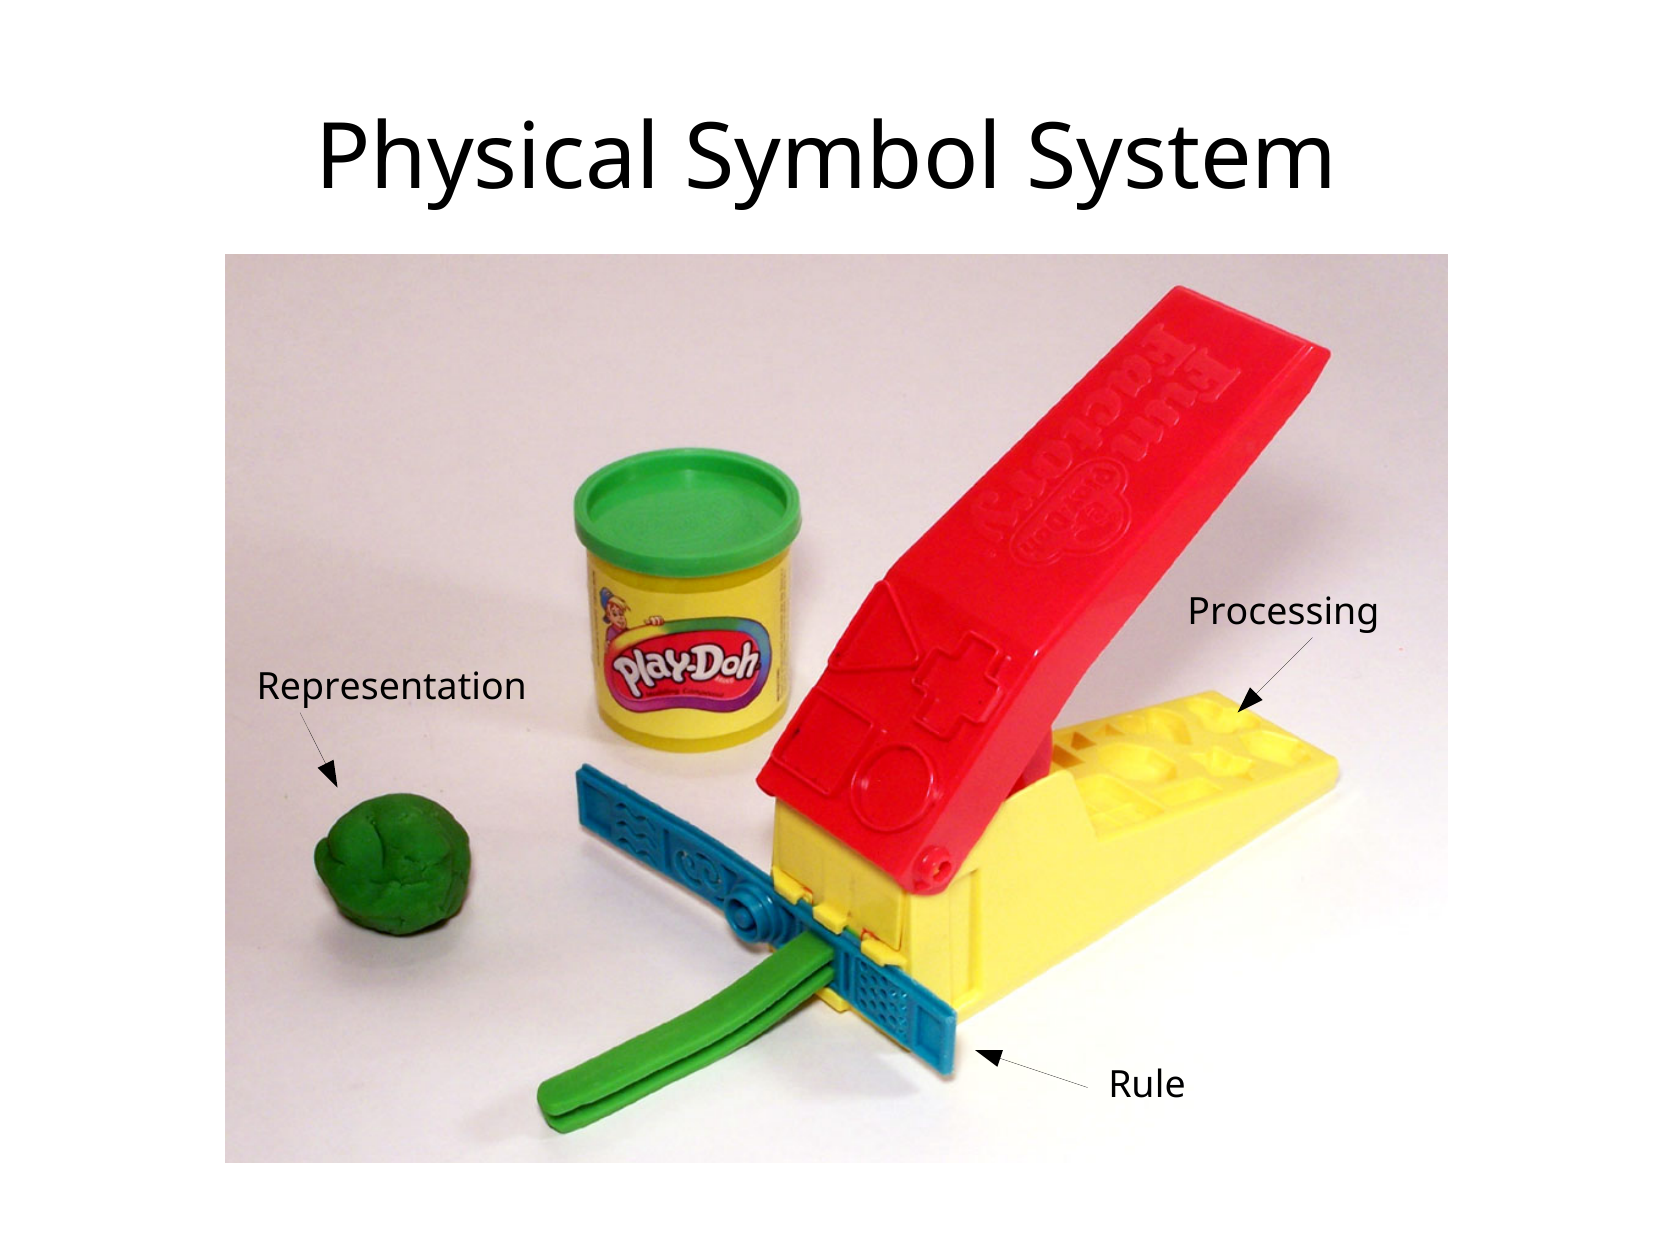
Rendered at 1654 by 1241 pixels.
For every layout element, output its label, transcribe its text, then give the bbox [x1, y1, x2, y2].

picture [225, 254, 1448, 1163]
text_box Processing [1172, 577, 1388, 638]
text_box Representation [241, 652, 526, 713]
text_box Rule [1093, 1050, 1201, 1111]
title Physical Symbol System [82, 49, 1571, 257]
